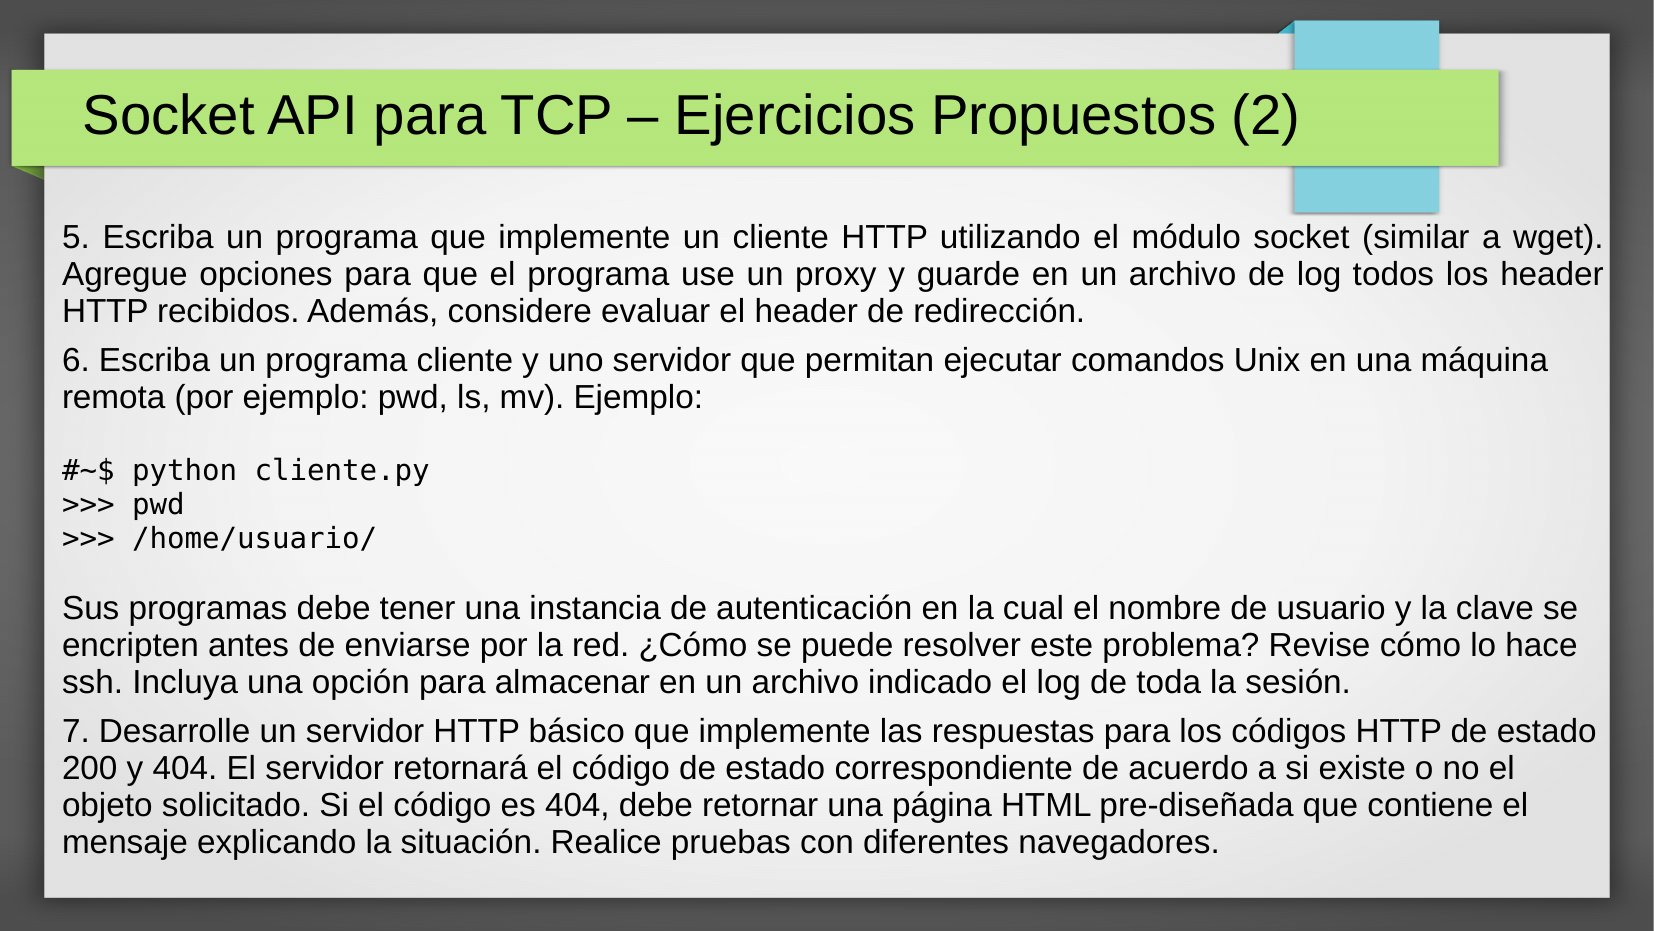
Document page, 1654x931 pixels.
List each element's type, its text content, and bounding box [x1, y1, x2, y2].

picture [0, 0, 1654, 931]
subtitle Escriba un programa que implemente un cliente HTTP utilizando el módulo socket (similar a wget). Agregue opciones para que el programa use un proxy y guarde en un archivo de log todos los header HTTP recibidos. Además, considere evaluar el header de redirección. Escriba un programa cliente y uno servidor que permitan ejecutar comandos Unix en una máquina remota (por ejemplo: pwd, ls, mv). Ejemplo: #~$ python cliente.py >>> pwd >>> /home/usuario/ Sus programas debe tener una instancia de autenticación en la cual el nombre de usuario y la clave se encripten antes de enviarse por la red. ¿Cómo se puede resolver este problema? Revise cómo lo hace ssh. Incluya una opción para almacenar en un archivo indicado el log de toda la sesión. Desarrolle un servidor HTTP básico que implemente las respuestas para los códigos HTTP de estado 200 y 404. El servidor retornará el código de estado correspondiente de acuerdo a si existe o no el objeto solicitado. Si el código es 404, debe retornar una página HTML pre-diseñada que contiene el mensaje explicando la situación. Realice pruebas con diferentes navegadores. [62, 218, 1607, 875]
title Socket API para TCP – Ejercicios Propuestos (2) [82, 52, 1371, 179]
